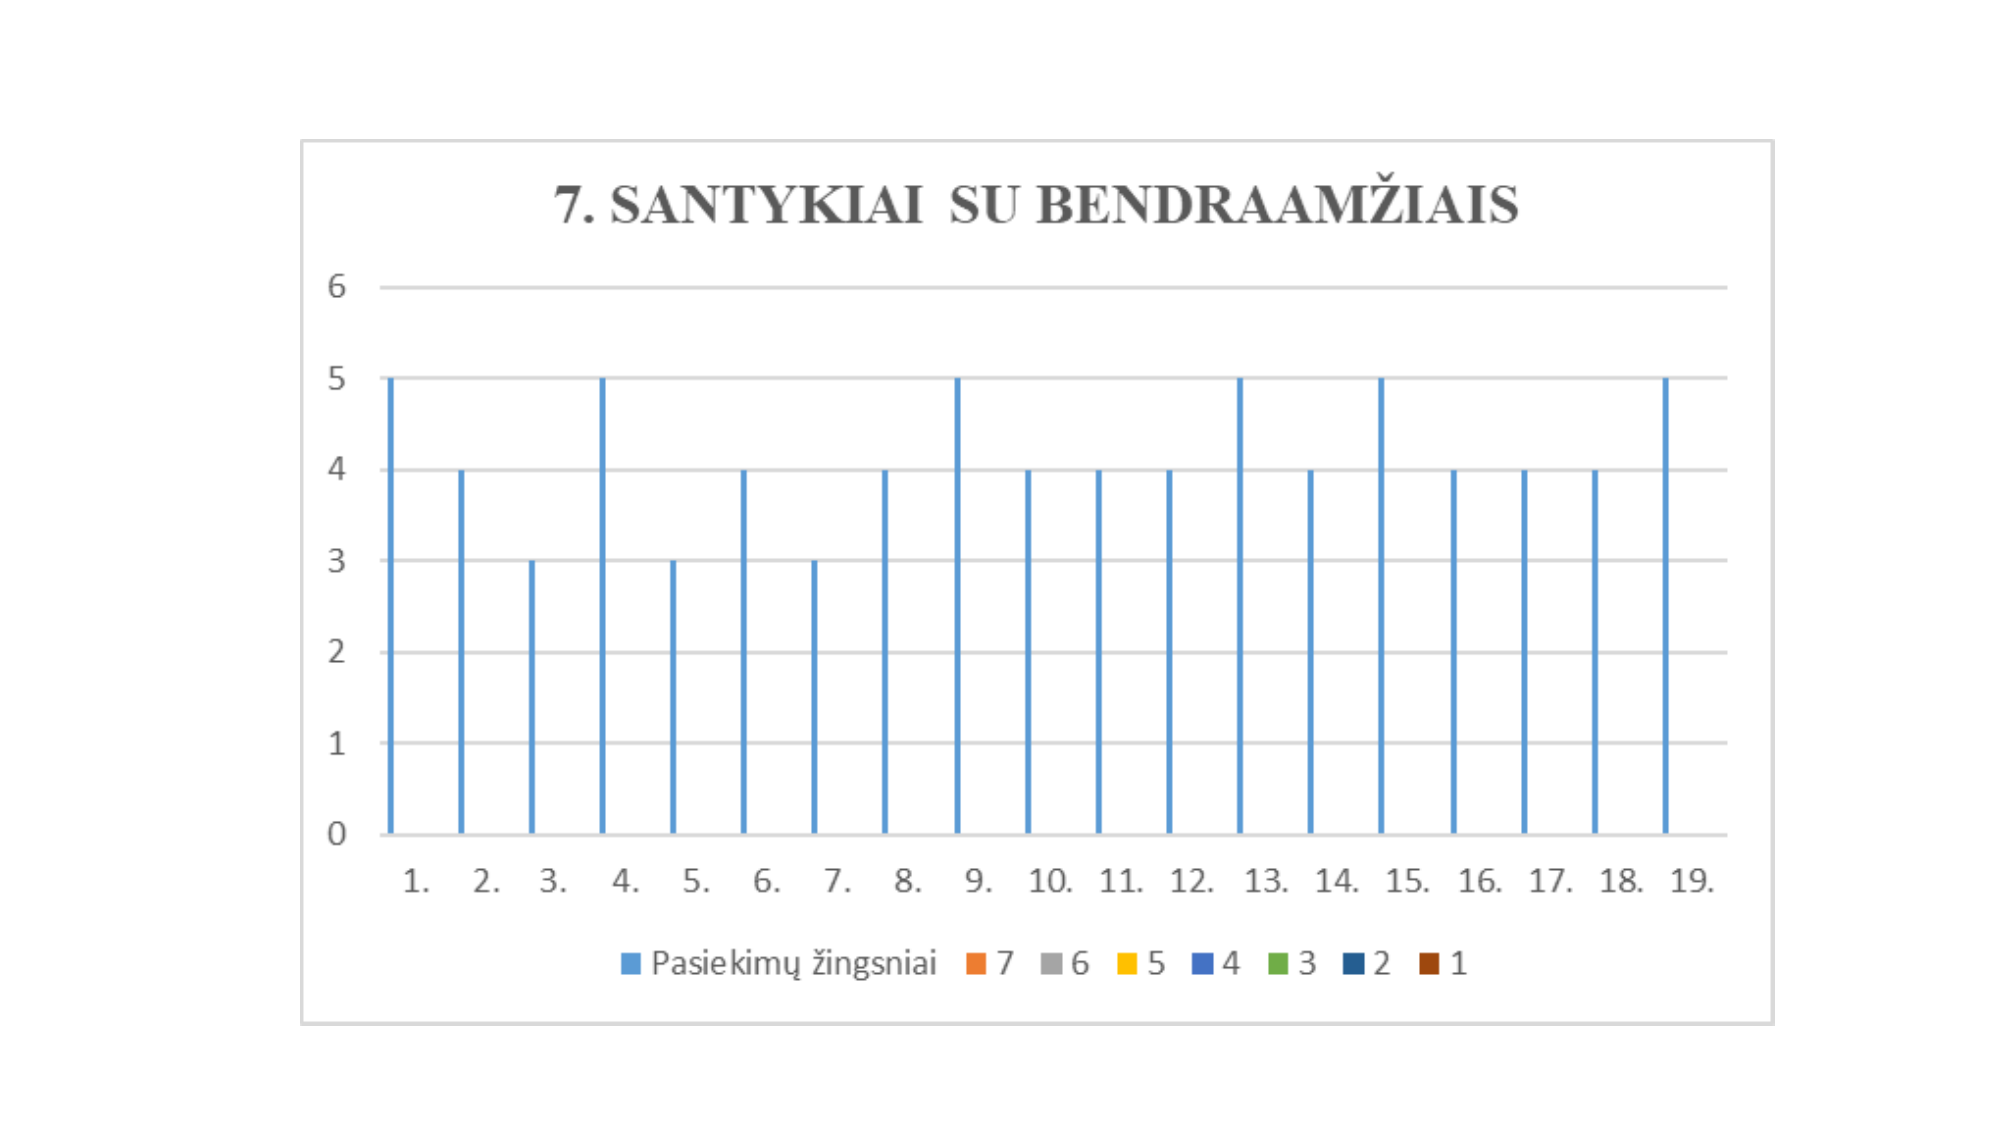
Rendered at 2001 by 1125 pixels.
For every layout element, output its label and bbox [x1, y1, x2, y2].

picture [300, 140, 1775, 1026]
